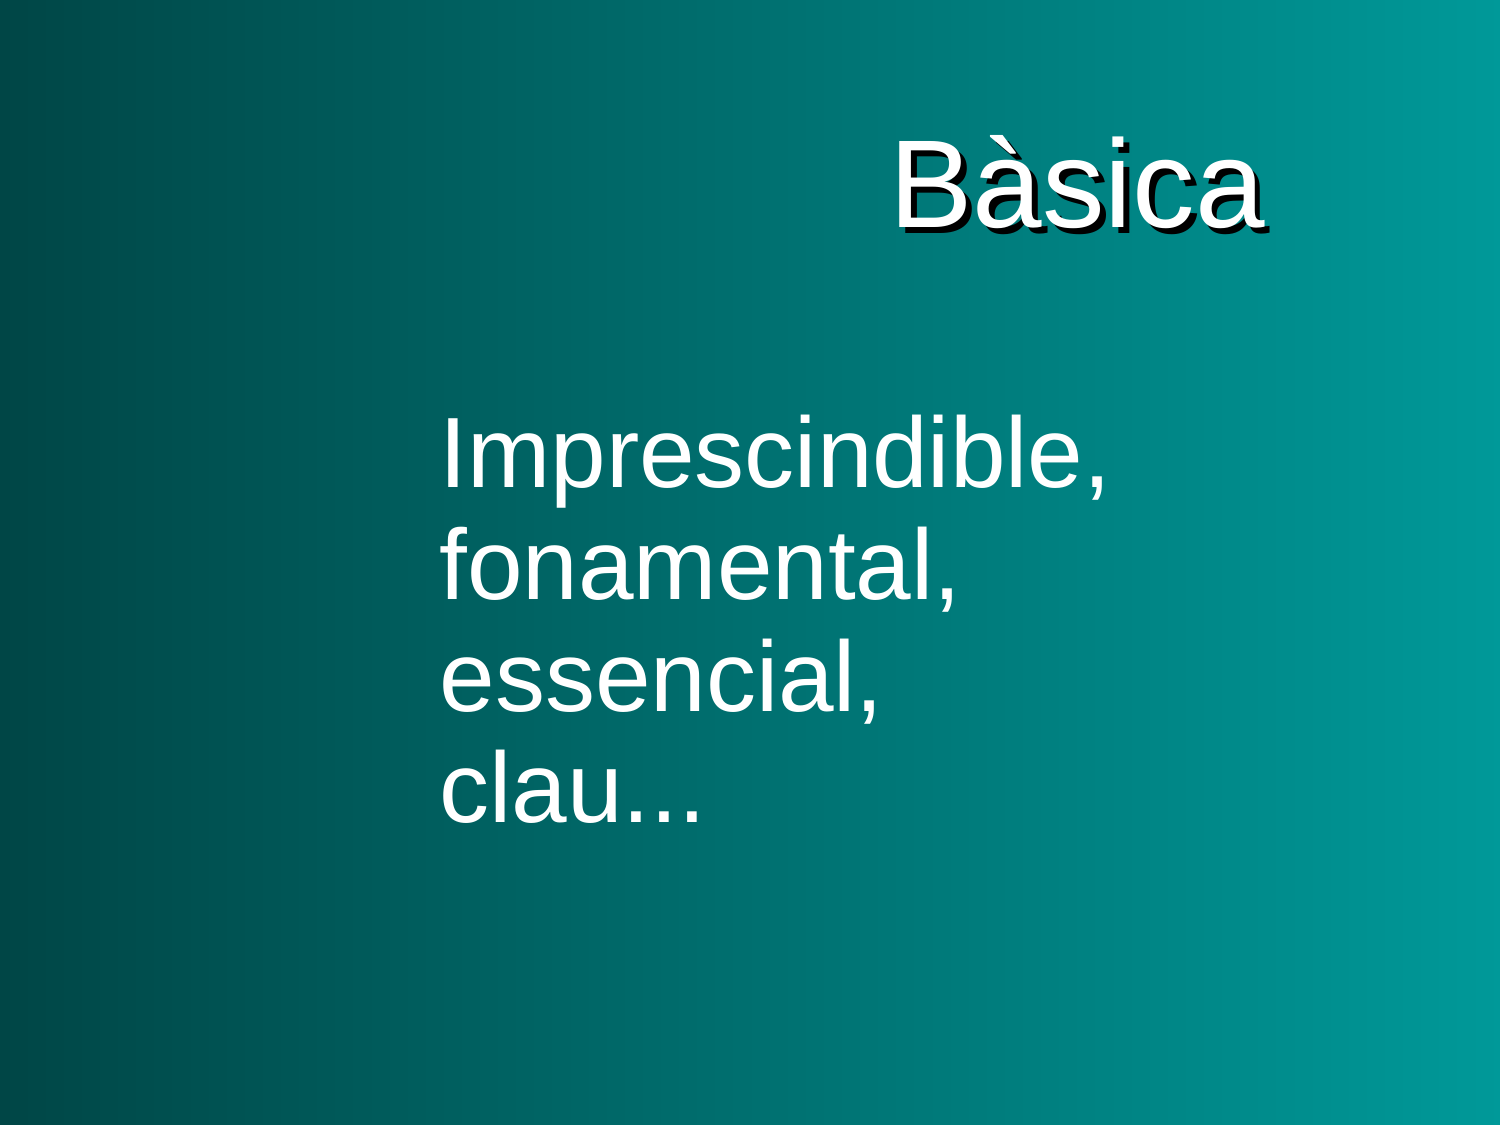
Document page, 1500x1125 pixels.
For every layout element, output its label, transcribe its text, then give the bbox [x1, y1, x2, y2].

title Imprescindible, fonamental, essencial, clau... [425, 372, 1176, 869]
text_box Bàsica [875, 87, 1281, 374]
